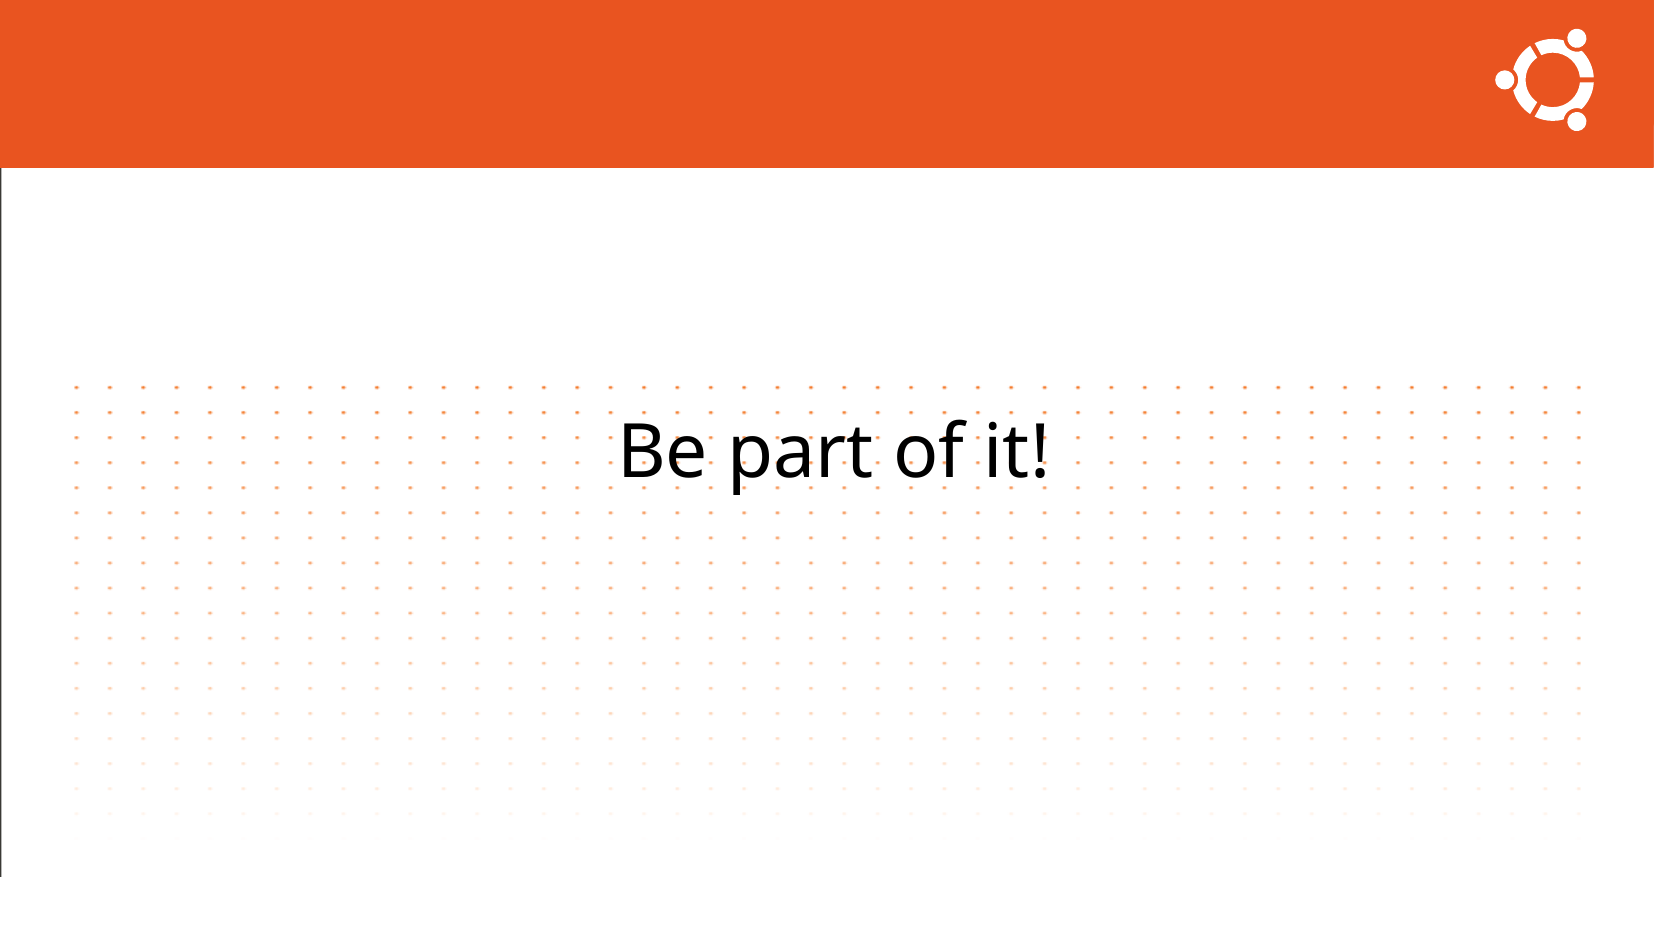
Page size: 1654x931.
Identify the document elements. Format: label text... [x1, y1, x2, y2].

text_box Be part of it! [602, 389, 1436, 804]
picture [0, 0, 1654, 877]
